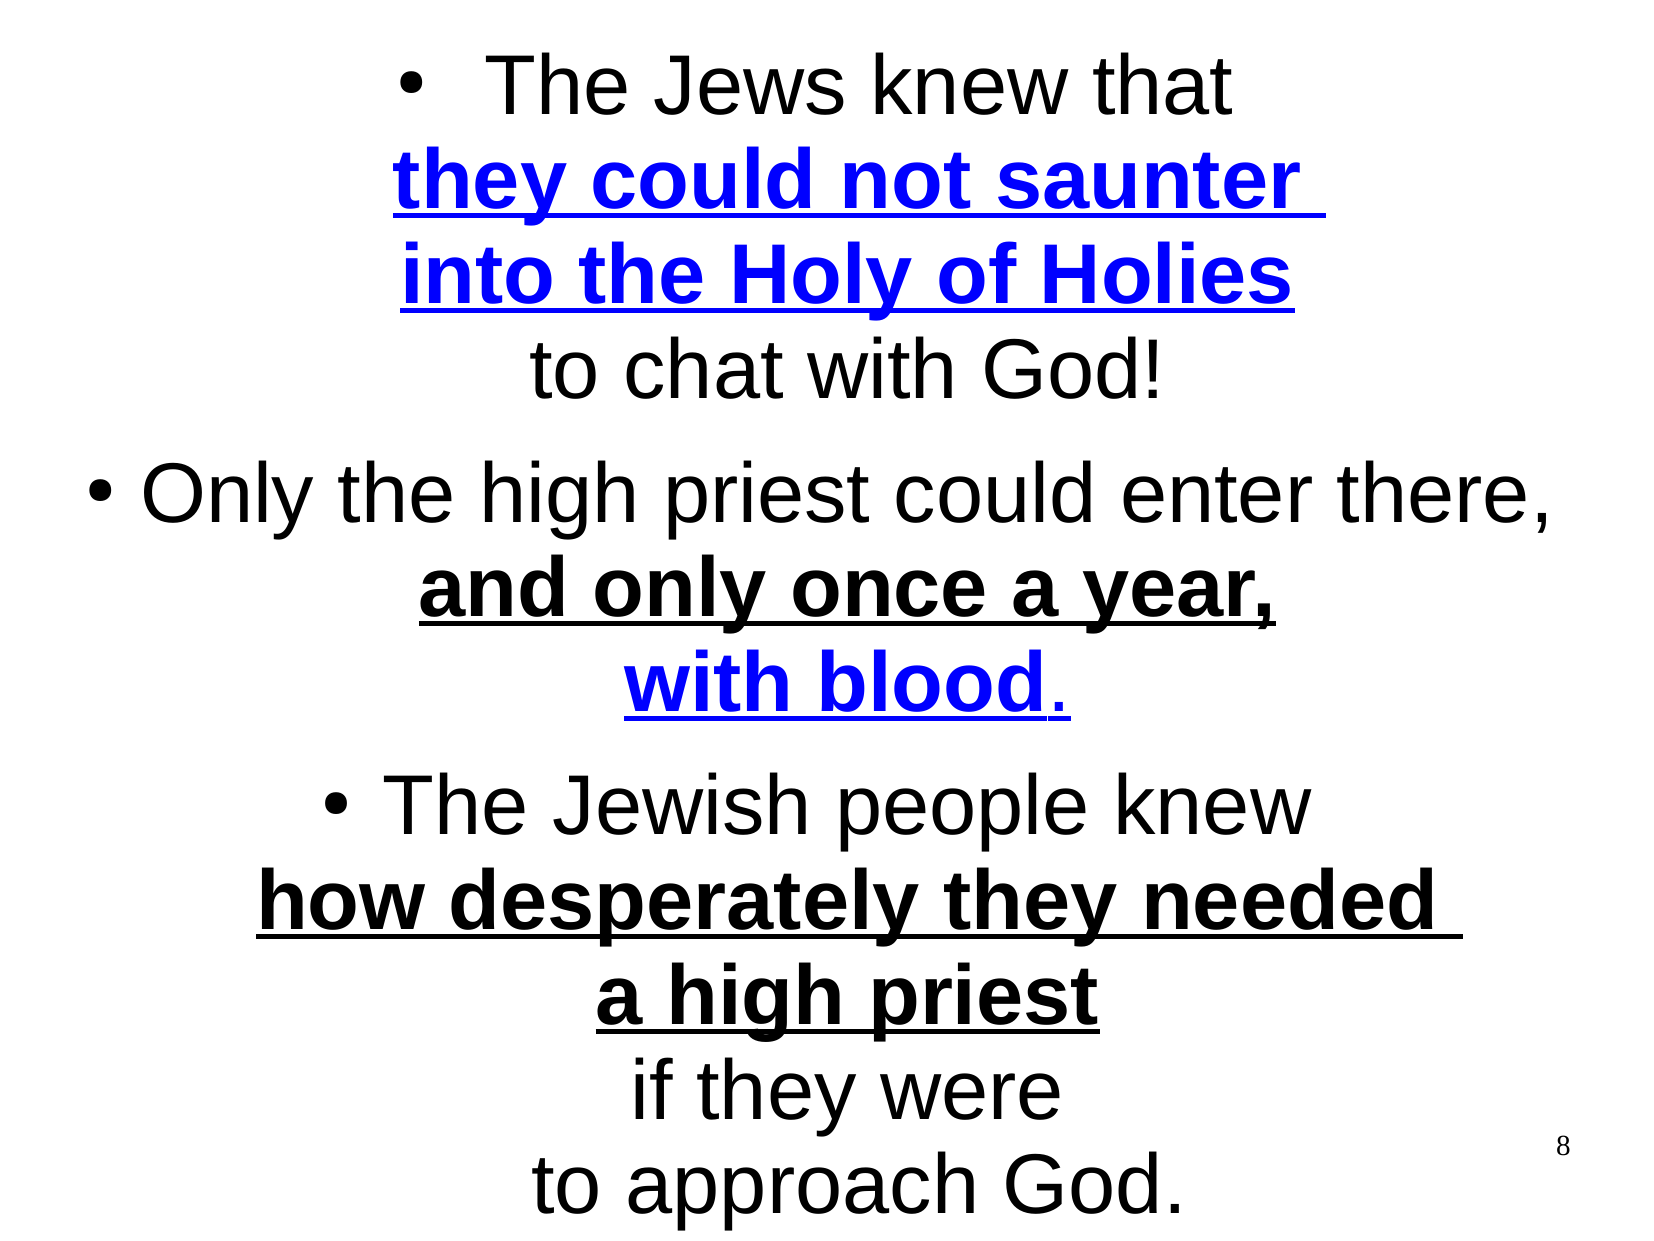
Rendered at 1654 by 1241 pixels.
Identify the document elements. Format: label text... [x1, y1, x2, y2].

list The Jews knew that they could not saunter into the Holy of Holies to chat with God! Only the high priest could enter there, and only once a year, with blood. The Jewish people knew how desperately they needed a high priest if they were to approach God. [37, 37, 1613, 1238]
